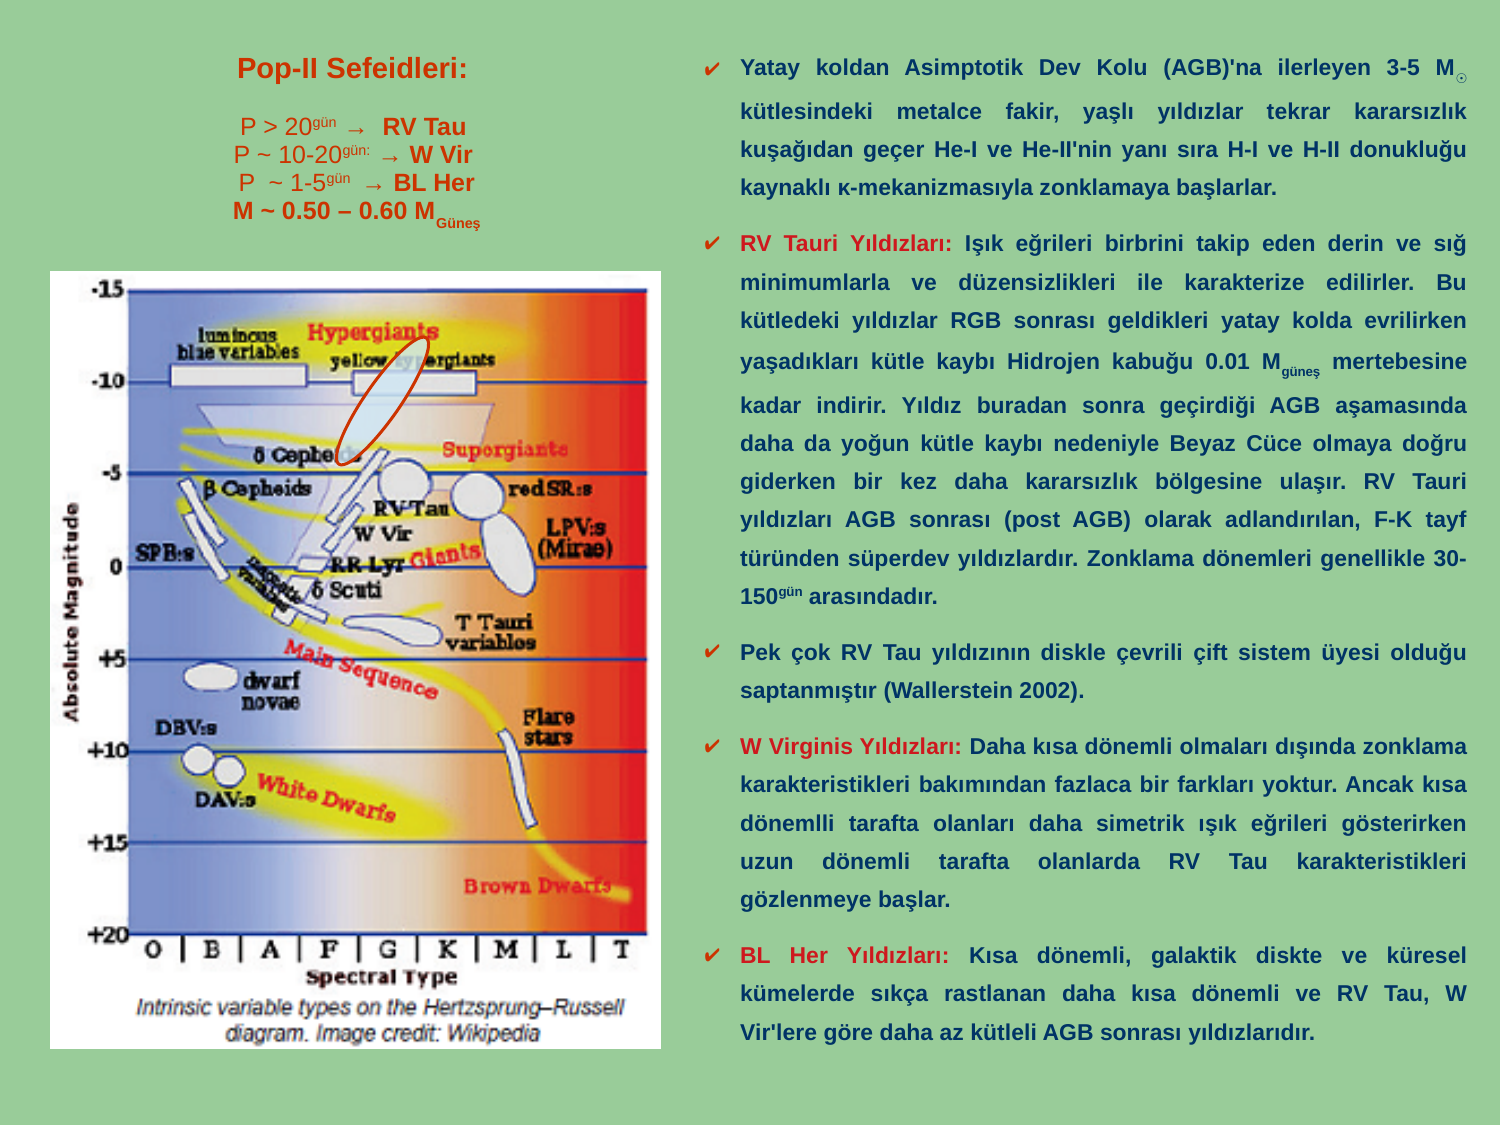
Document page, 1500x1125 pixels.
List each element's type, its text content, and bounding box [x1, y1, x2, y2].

text_box Yatay koldan Asimptotik Dev Kolu (AGB)'na ilerleyen 3-5 M☉ kütlesindeki metalce fakir, yaşlı yıldızlar tekrar kararsızlık kuşağıdan geçer He-I ve He-II'nin yanı sıra H-I ve H-II donukluğu kaynaklı κ-mekanizmasıyla zonklamaya başlarlar. RV Tauri Yıldızları: Işık eğrileri birbrini takip eden derin ve sığ minimumlarla ve düzensizlikleri ile karakterize edilirler. Bu kütledeki yıldızlar RGB sonrası geldikleri yatay kolda evrilirken yaşadıkları kütle kaybı Hidrojen kabuğu 0.01 Mgüneş mertebesine kadar indirir. Yıldız buradan sonra geçirdiği AGB aşamasında daha da yoğun kütle kaybı nedeniyle Beyaz Cüce olmaya doğru giderken bir kez daha kararsızlık bölgesine ulaşır. RV Tauri yıldızları AGB sonrası (post AGB) olarak adlandırılan, F-K tayf türünden süperdev yıldızlardır. Zonklama dönemleri genellikle 30-150gün arasındadır. Pek çok RV Tau yıldızının diskle çevrili çift sistem üyesi olduğu saptanmıştır (Wallerstein 2002). W Virginis Yıldızları: Daha kısa dönemli olmaları dışında zonklama karakteristikleri bakımından fazlaca bir farkları yoktur. Ancak kısa dönemlli tarafta olanları daha simetrik ışık eğrileri gösterirken uzun dönemli tarafta olanlarda RV Tau karakteristikleri gözlenmeye başlar. BL Her Yıldızları: Kısa dönemli, galaktik diskte ve küresel kümelerde sıkça rastlanan daha kısa dönemli ve RV Tau, W Vir'lere göre daha az kütleli AGB sonrası yıldızlarıdır. [690, 6, 1483, 1118]
picture [50, 271, 661, 1049]
text_box Pop-II Sefeidleri: P > 20gün → RV Tau P ~ 10-20gün: → W Vir P ~ 1-5gün → BL Her M ~ 0.50 – 0.60 MGüneş [41, 45, 672, 240]
text_box [336, 337, 429, 465]
